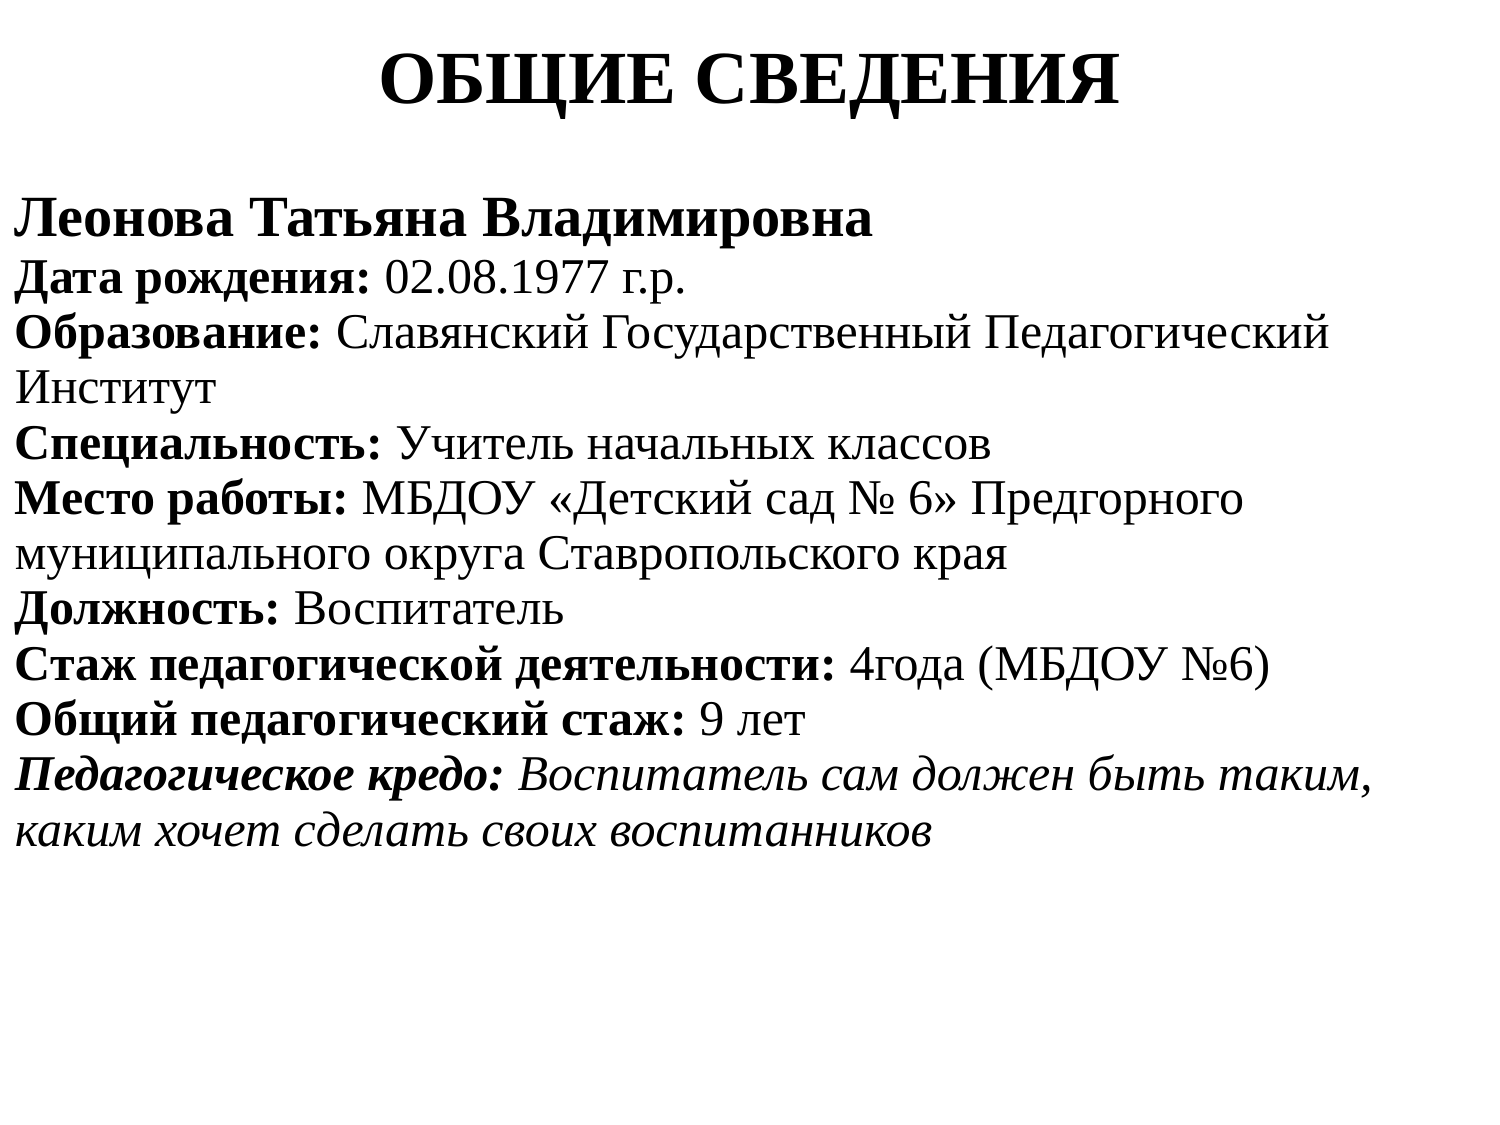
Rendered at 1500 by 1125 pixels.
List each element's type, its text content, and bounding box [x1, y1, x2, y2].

text_box Леонова Татьяна Владимировна Дата рождения: 02.08.1977 г.р. Образование: Славянский Государственный Педагогический Институт Специальность: Учитель начальных классов Место работы: МБДОУ «Детский сад № 6» Предгорного муниципального округа Ставропольского края Должность: Воспитатель Стаж педагогической деятельности: 4года (МБДОУ №6) Общий педагогический стаж: 9 лет Педагогическое кредо: Воспитатель сам должен быть таким, каким хочет сделать своих воспитанников [0, 176, 1500, 903]
text_box ОБЩИЕ СВЕДЕНИЯ [0, 29, 1500, 128]
